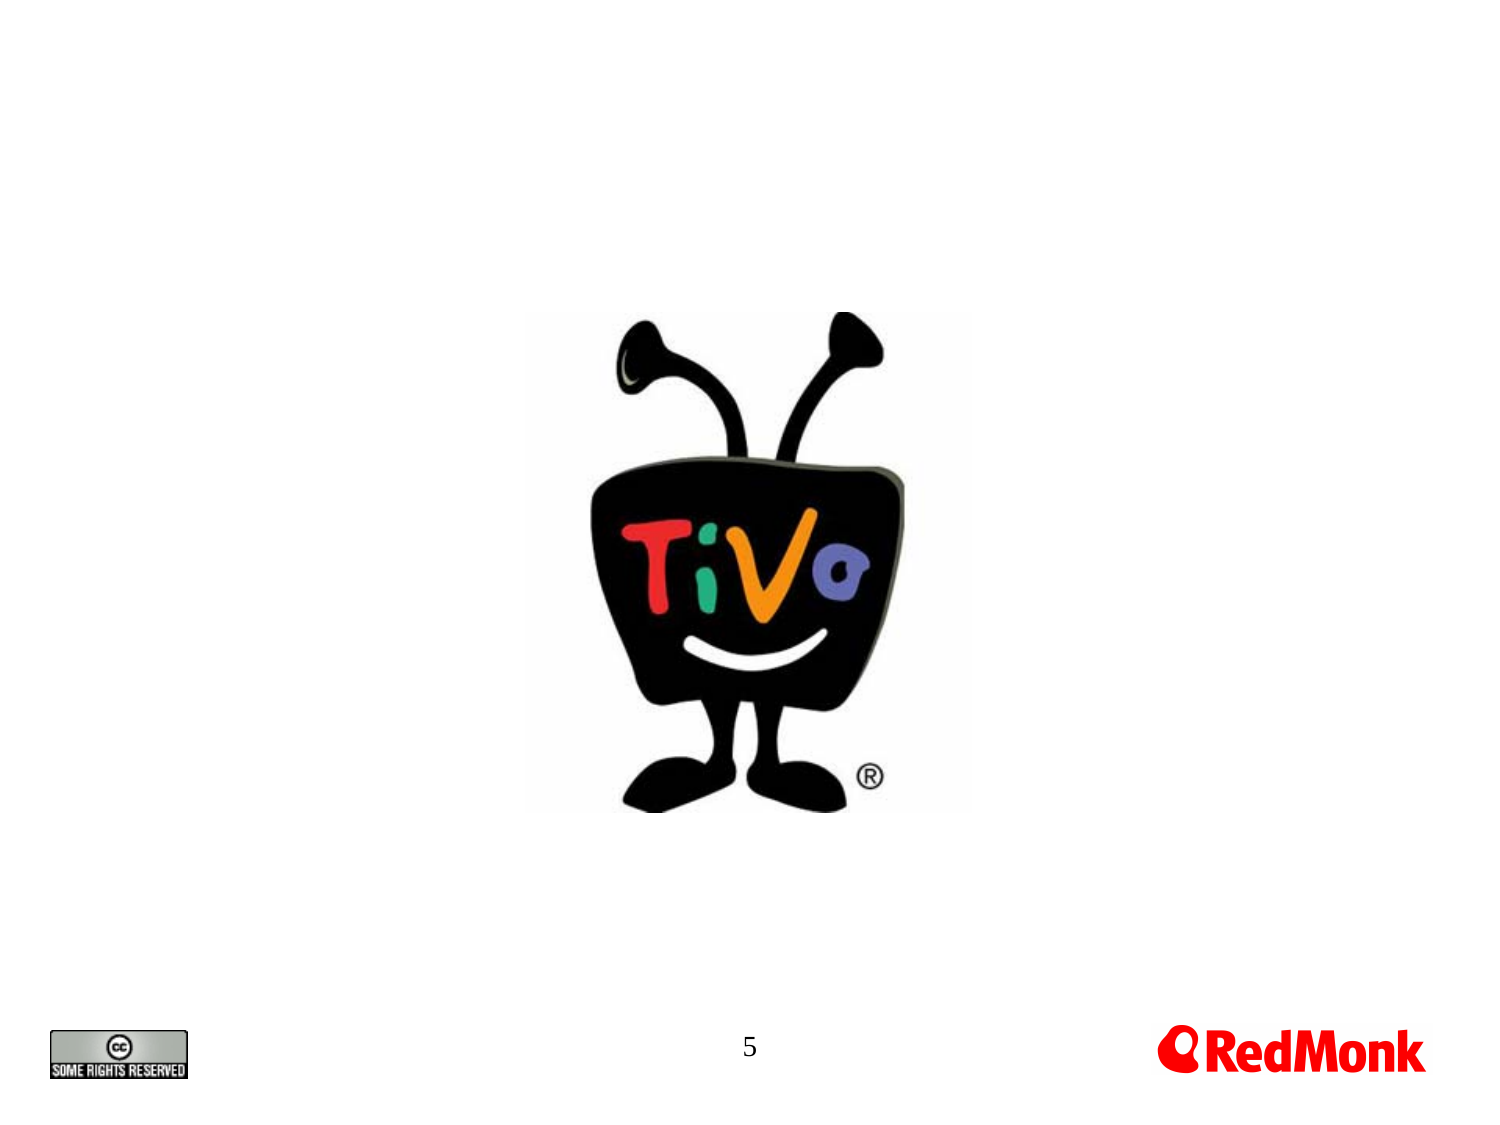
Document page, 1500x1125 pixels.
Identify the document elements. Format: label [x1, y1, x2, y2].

picture [50, 1030, 188, 1079]
picture [1151, 1023, 1433, 1075]
picture [525, 312, 972, 813]
